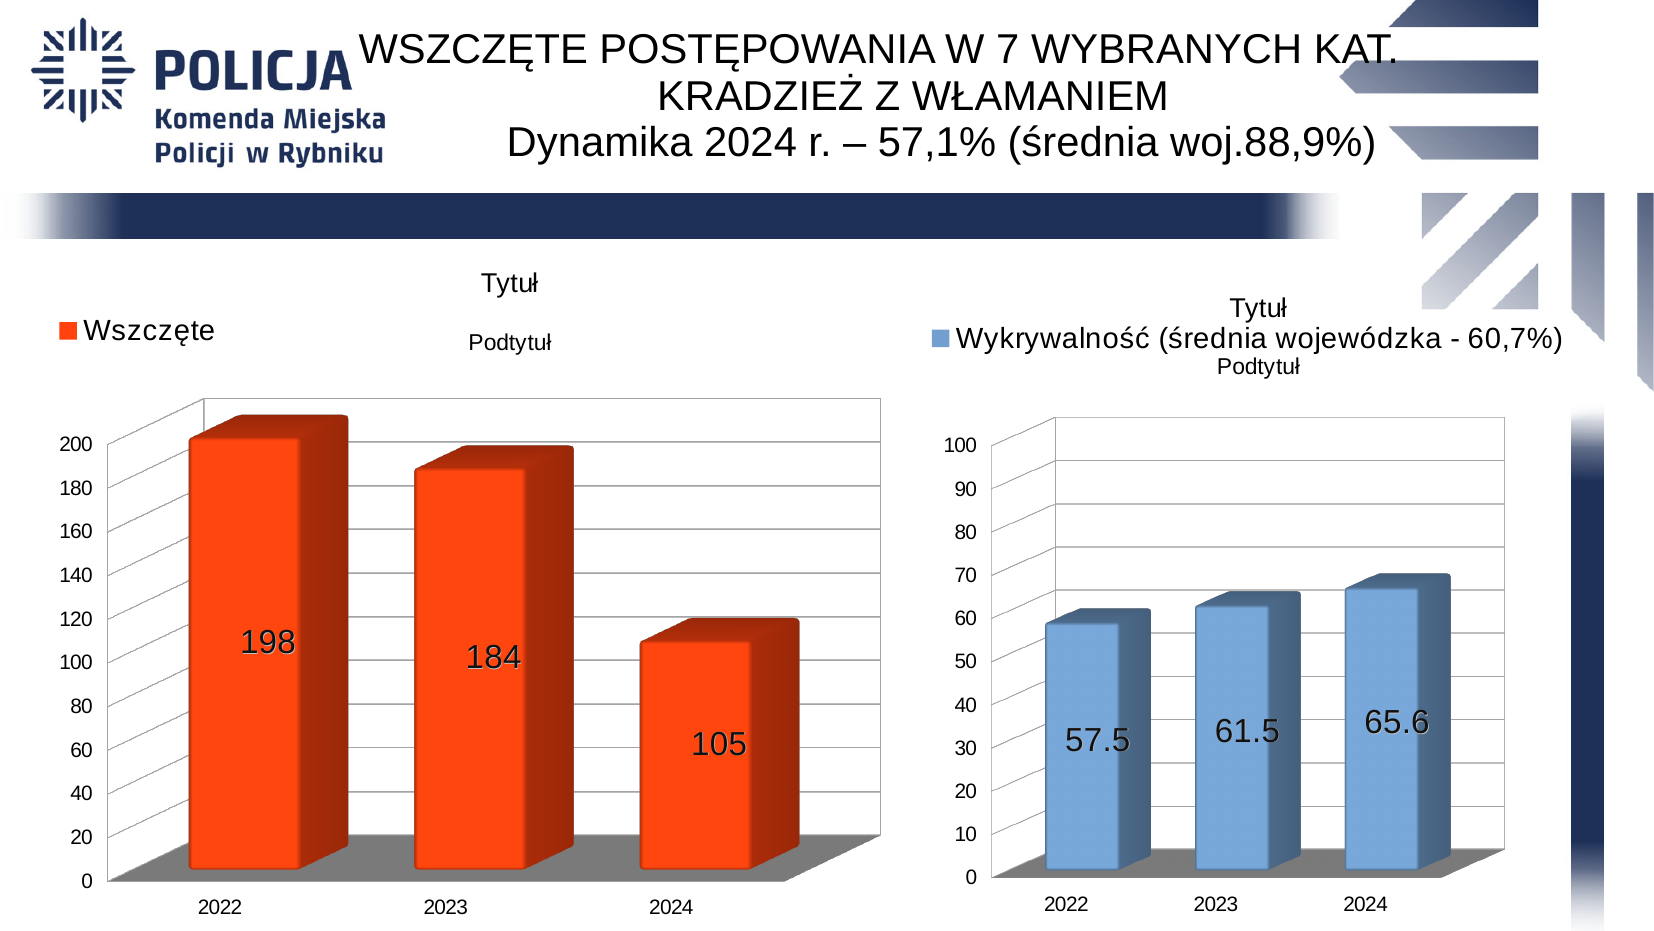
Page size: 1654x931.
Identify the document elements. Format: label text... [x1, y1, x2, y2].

picture [0, 0, 1654, 931]
title WSZCZĘTE POSTĘPOWANIA W 7 WYBRANYCH KAT. KRADZIEŻ Z WŁAMANIEM Dynamika 2024 r. – 57,1% (średnia woj.88,9%) [82, 25, 1571, 208]
chart [0, 238, 1591, 931]
